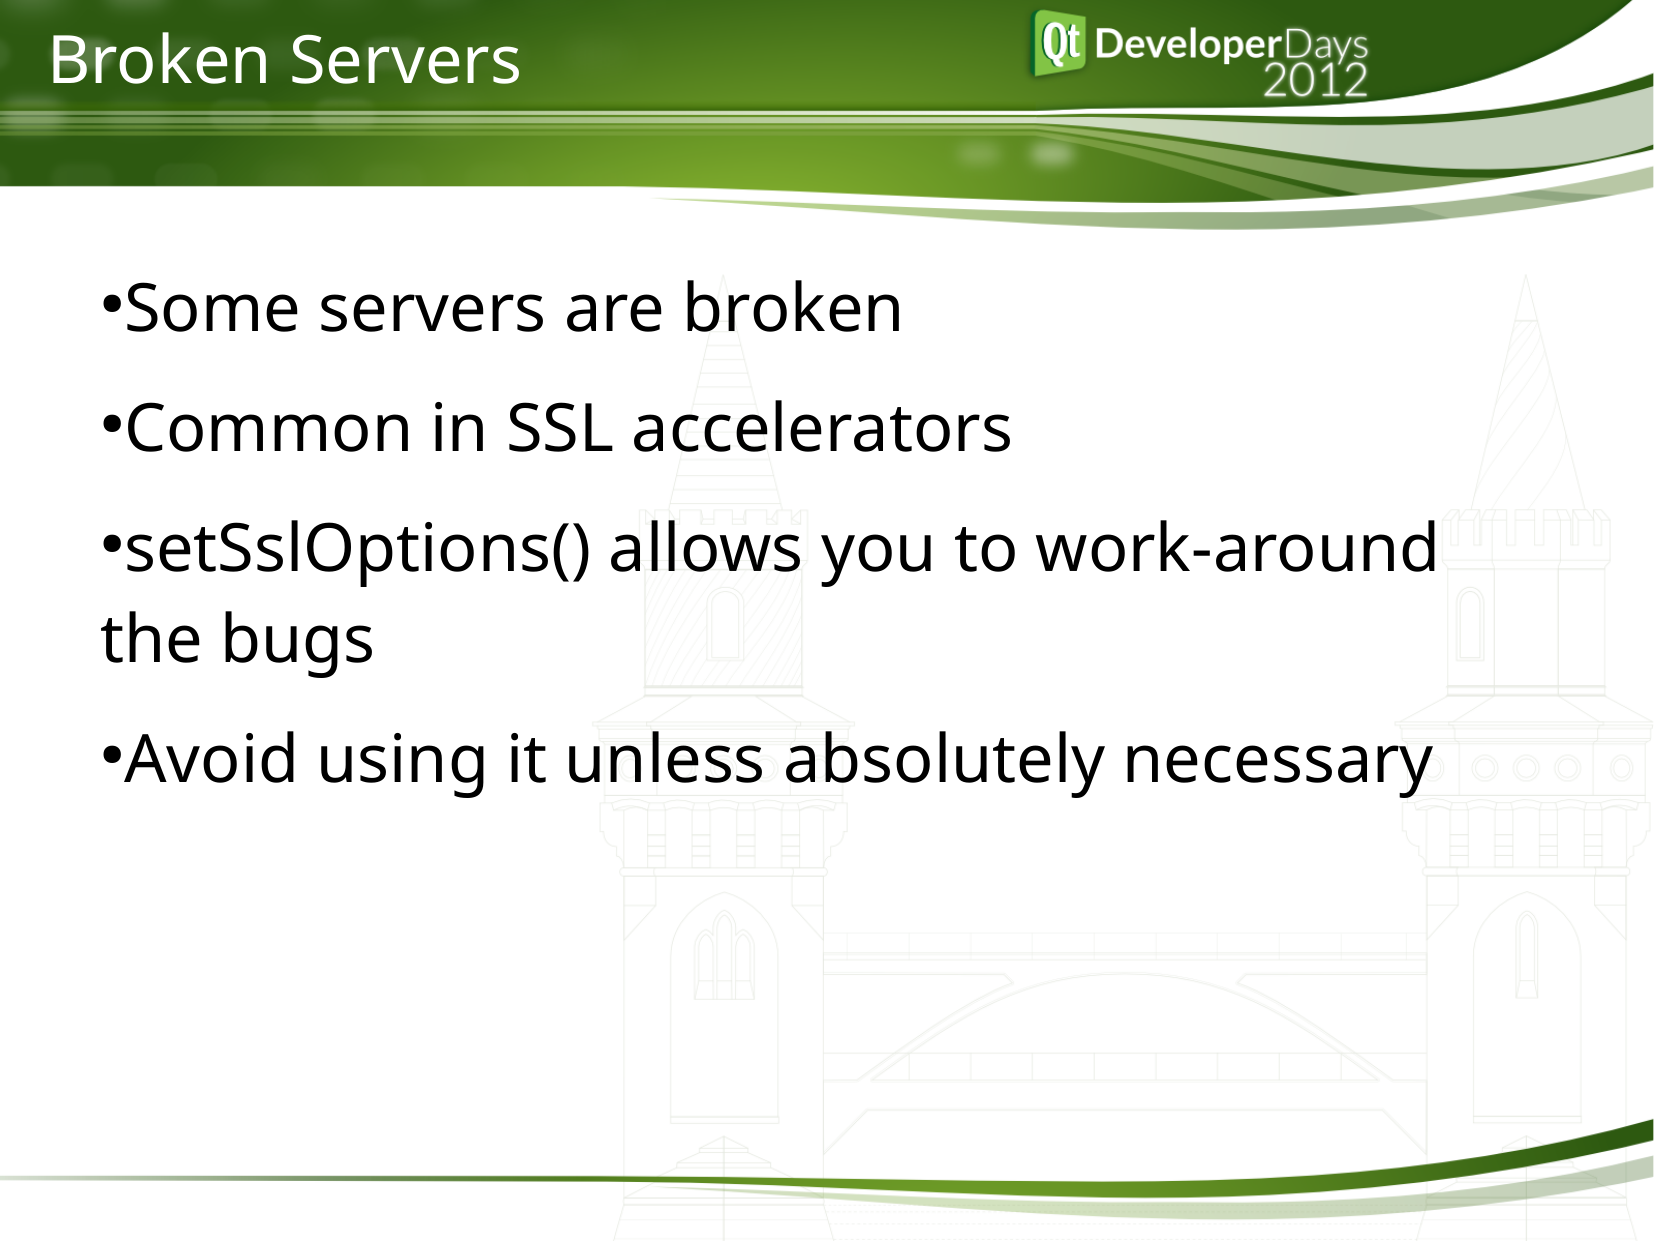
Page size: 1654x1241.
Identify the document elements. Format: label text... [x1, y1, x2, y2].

list Some servers are broken Common in SSL accelerators setSslOptions() allows you to work-around the bugs Avoid using it unless absolutely necessary [82, 259, 1538, 1079]
title Broken Servers [47, 11, 1028, 178]
picture [0, 0, 1654, 1241]
